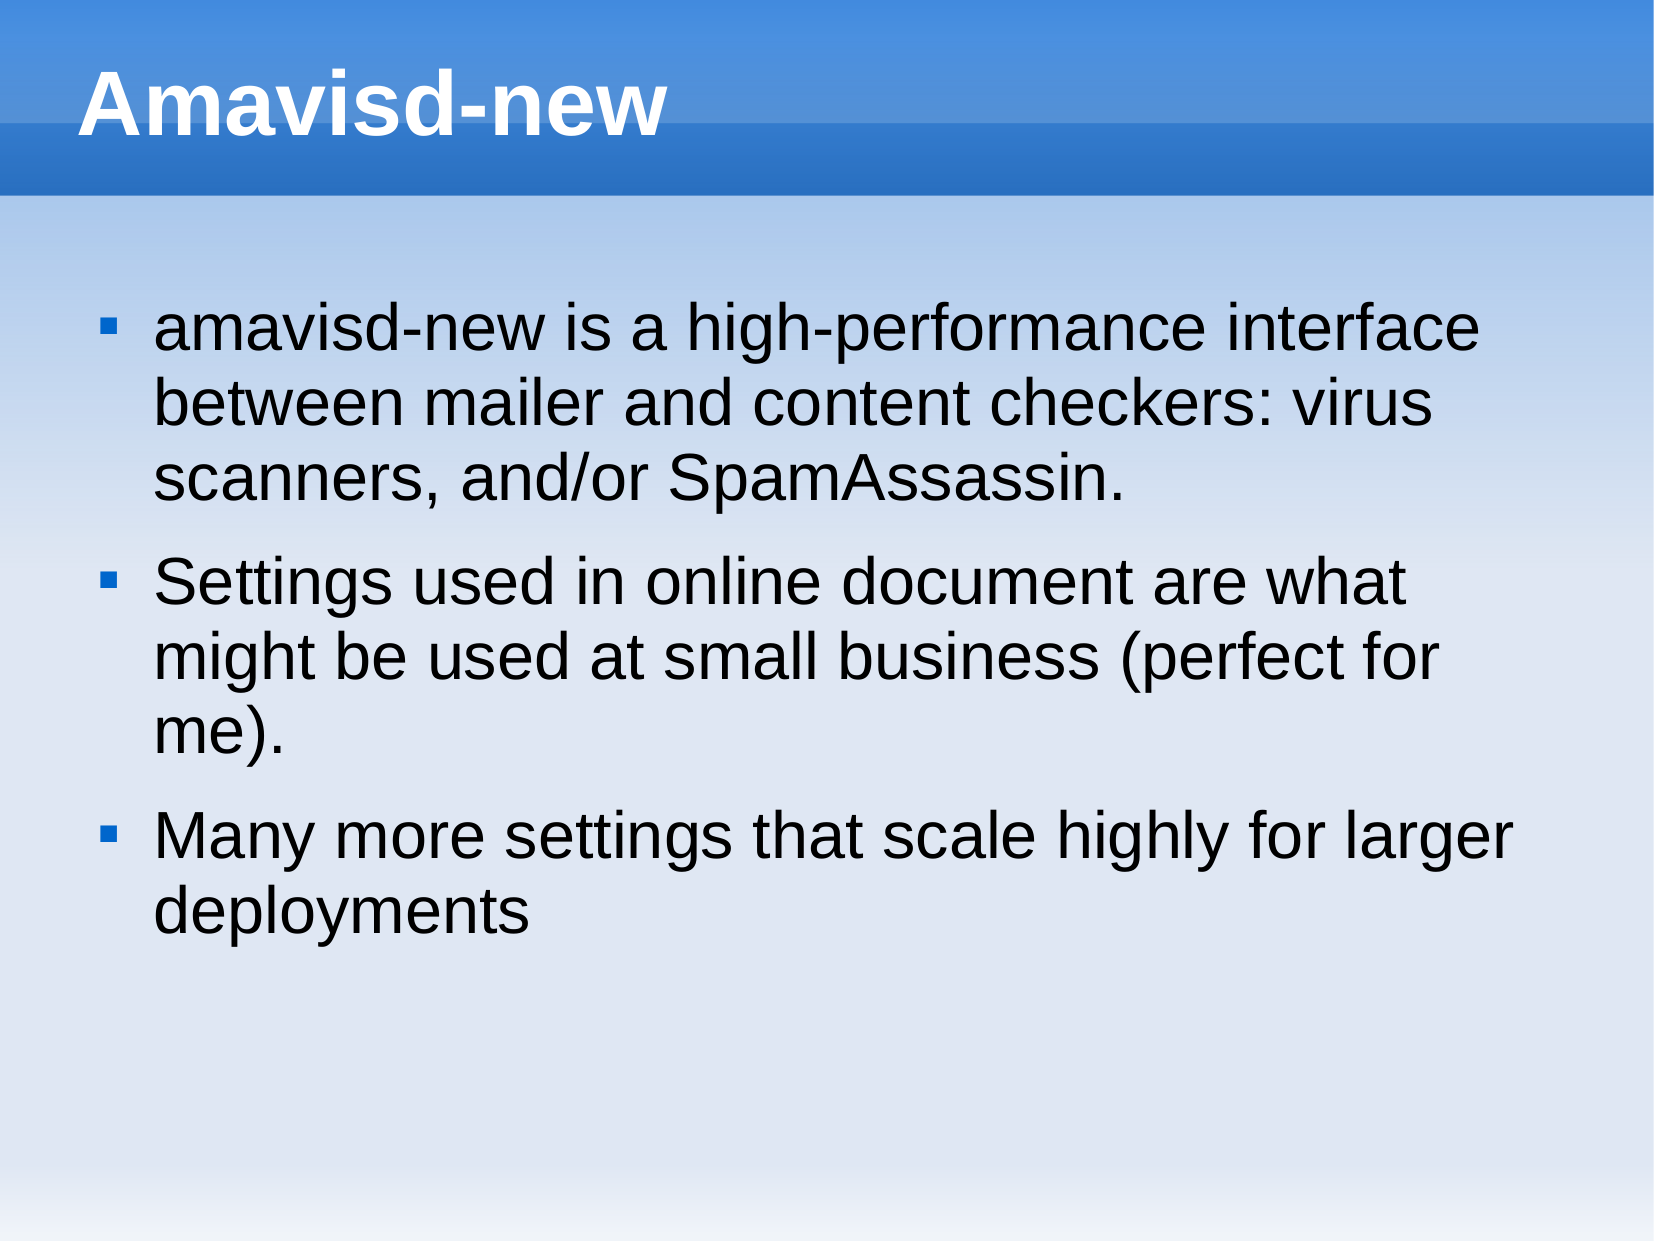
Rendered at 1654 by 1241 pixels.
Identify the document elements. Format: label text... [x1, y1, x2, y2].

title Amavisd-new [76, 7, 1565, 200]
list amavisd-new is a high-performance interface between mailer and content checkers: virus scanners, and/or SpamAssassin. Settings used in online document are what might be used at small business (perfect for me). Many more settings that scale highly for larger deployments [82, 290, 1571, 1094]
picture [0, 0, 1654, 1241]
